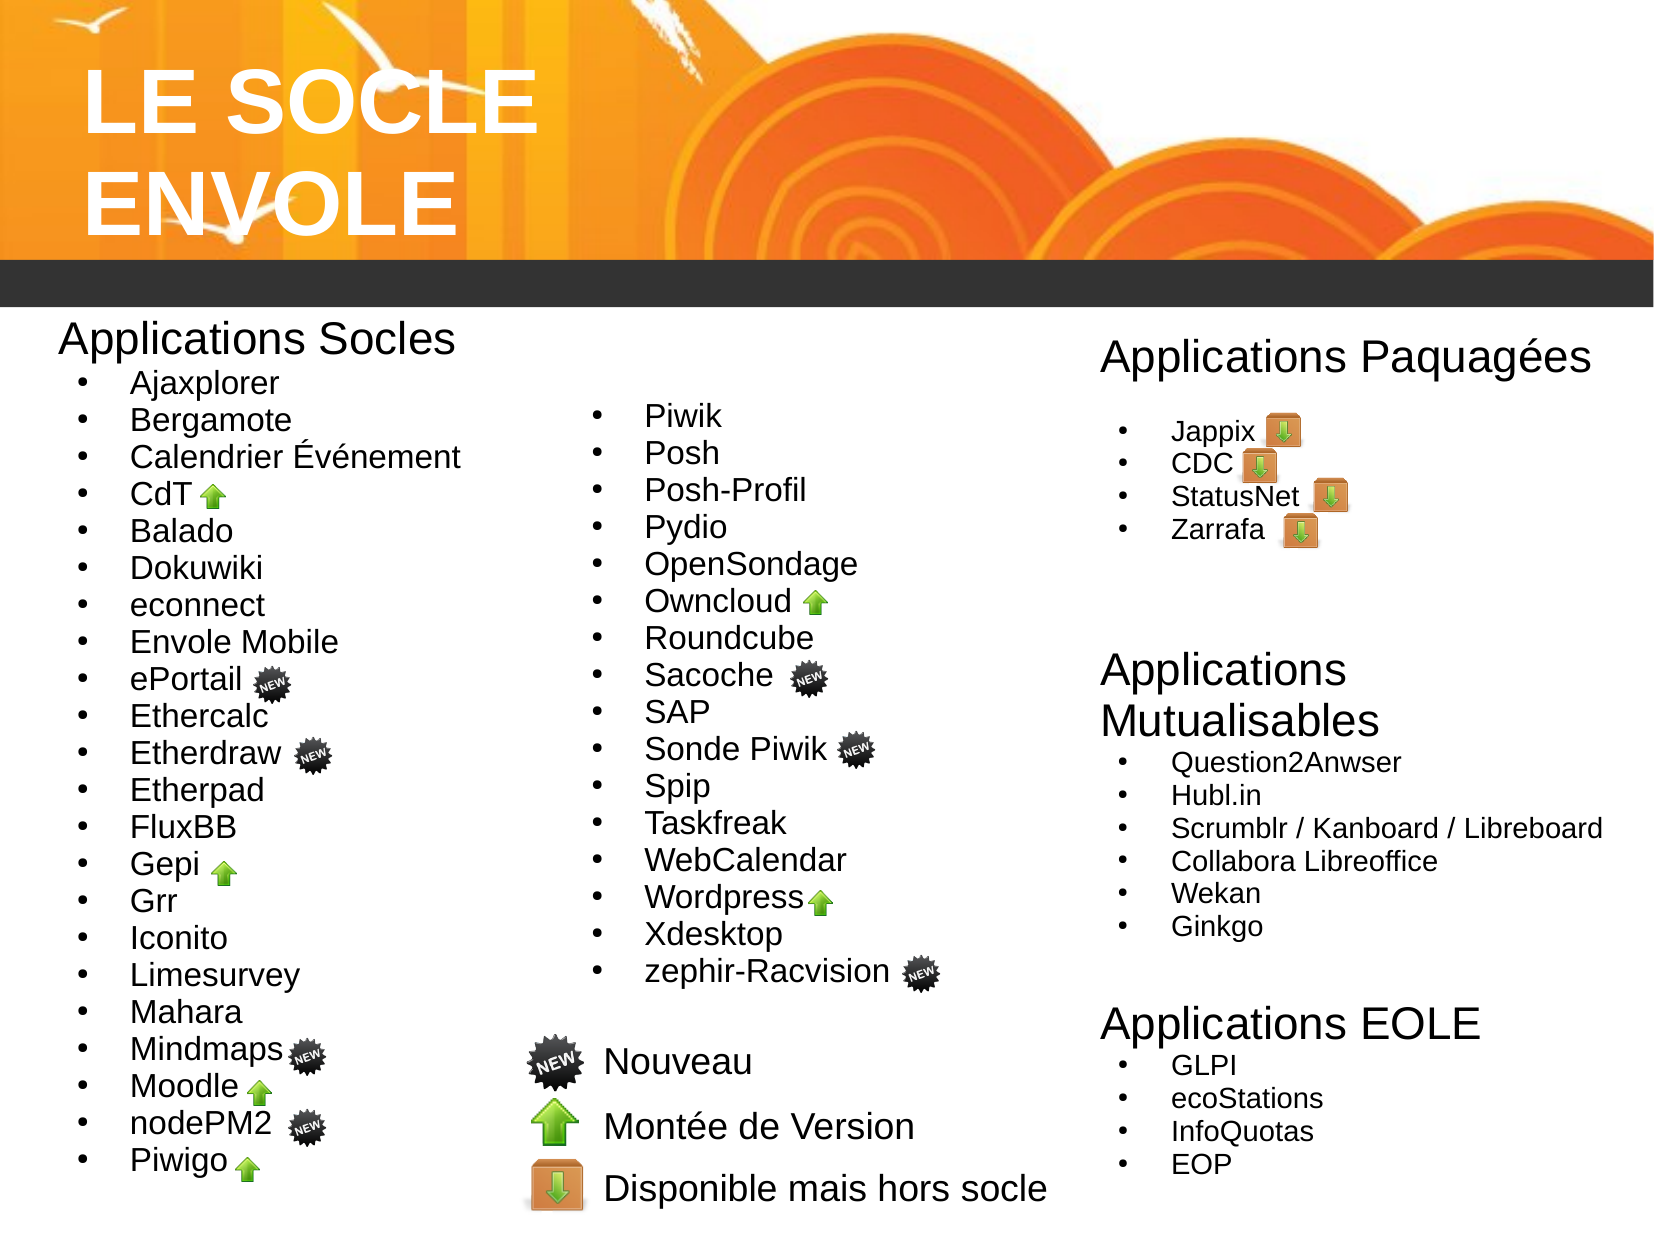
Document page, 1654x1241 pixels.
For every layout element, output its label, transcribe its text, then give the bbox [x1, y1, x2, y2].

picture [519, 1027, 591, 1146]
list Applications EOLE GLPI ecoStations InfoQuotas EOP [1100, 999, 1595, 1223]
text_box Disponible mais hors socle [591, 1159, 1064, 1217]
picture [785, 655, 833, 703]
picture [283, 1104, 331, 1152]
picture [1275, 472, 1353, 556]
picture [235, 1157, 260, 1182]
picture [803, 590, 828, 616]
picture [247, 1080, 272, 1106]
picture [200, 484, 226, 509]
picture [289, 732, 337, 780]
list Applications Paquagées Jappix CDC StatusNet Zarrafa [1100, 330, 1595, 643]
picture [897, 950, 945, 999]
text_box Piwik Posh Posh-Profil Pydio OpenSondage Owncloud Roundcube Sacoche SAP Sonde Piwik Spip Taskfreak WebCalendar Wordpress Xdesktop zephir-Racvision [558, 389, 1028, 1005]
picture [832, 726, 880, 774]
list Applications Socles Ajaxplorer Bergamote Calendrier Événement CdT Balado Dokuwiki econnect Envole Mobile ePortail Ethercalc Etherdraw Etherpad FluxBB Gepi Grr Iconito Limesurvey Mahara Mindmaps Moodle nodePM2 Piwigo [59, 312, 554, 1199]
title LE SOCLE ENVOLE [82, 49, 1571, 257]
picture [808, 890, 833, 916]
picture [248, 661, 296, 709]
picture [519, 1151, 591, 1223]
text_box Montée de Version [588, 1098, 931, 1156]
picture [211, 861, 237, 886]
picture [283, 1033, 331, 1081]
picture [1234, 407, 1306, 491]
list Applications Mutualisables Question2Anwser Hubl.in Scrumblr / Kanboard / Libreboard Collabora Libreoffice Wekan Ginkgo [1100, 643, 1619, 999]
text_box Nouveau [588, 1033, 768, 1091]
